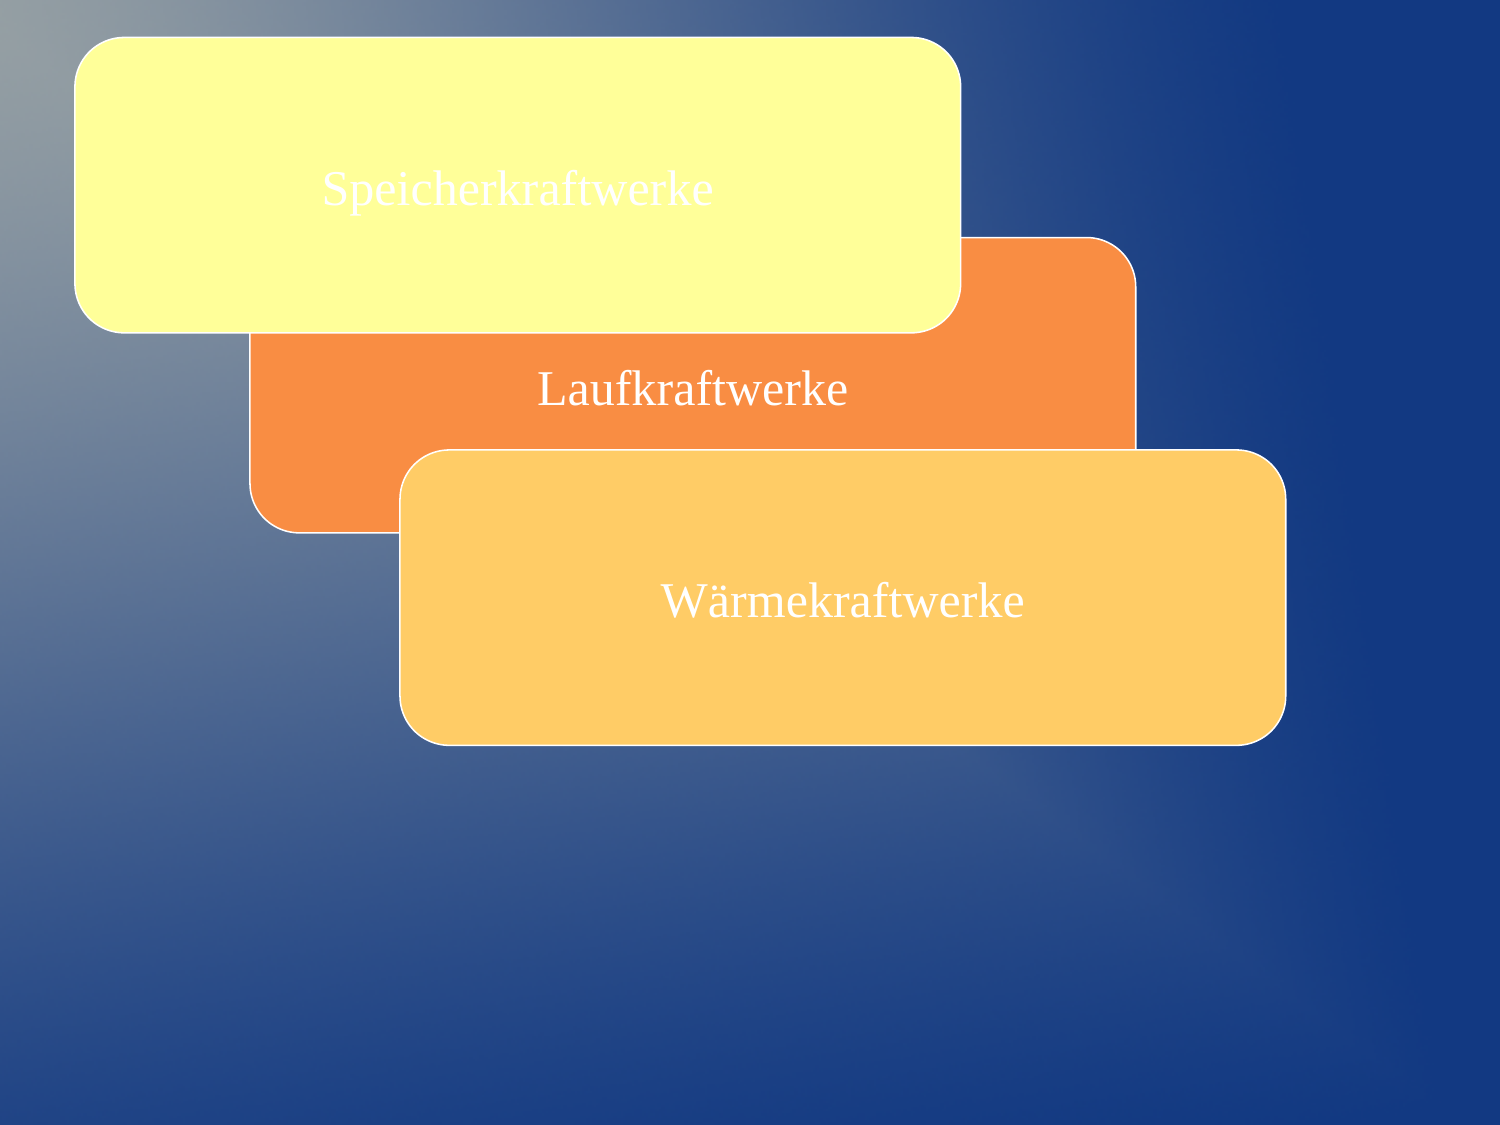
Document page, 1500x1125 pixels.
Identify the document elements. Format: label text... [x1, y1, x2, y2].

picture [0, 0, 1500, 1125]
text_box Laufkraftwerke [249, 237, 1136, 533]
text_box Speicherkraftwerke [74, 37, 961, 333]
text_box Wärmekraftwerke [399, 449, 1286, 746]
